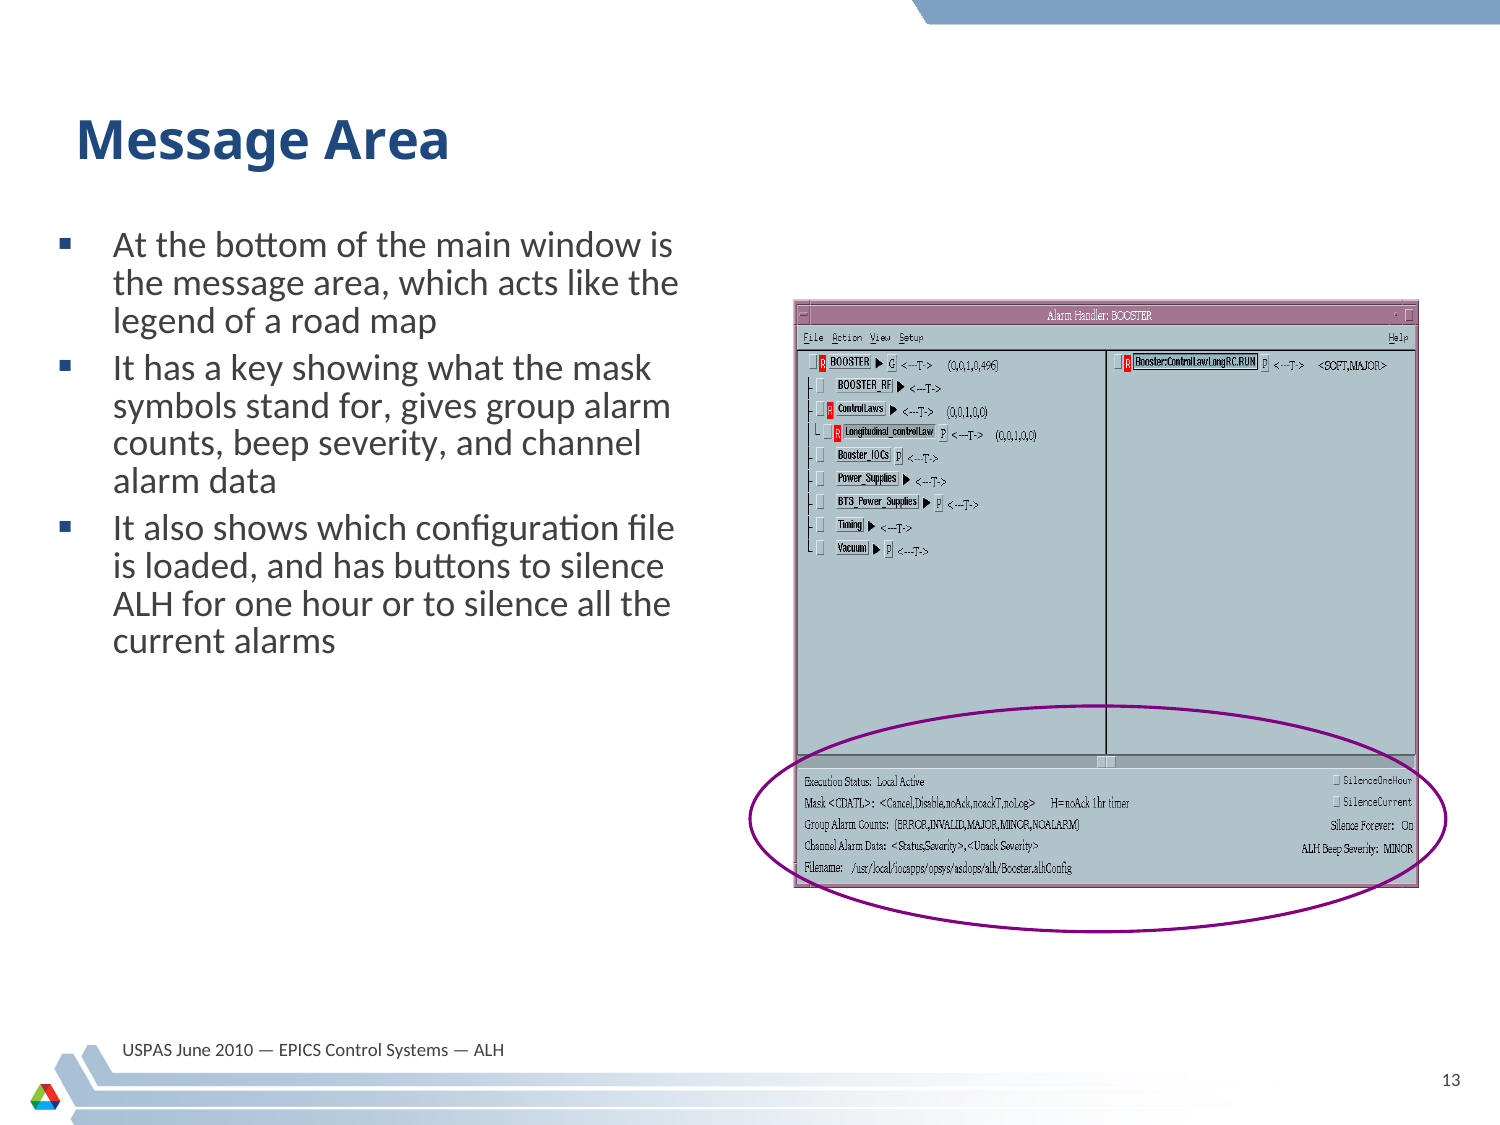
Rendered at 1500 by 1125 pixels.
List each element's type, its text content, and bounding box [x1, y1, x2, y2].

picture [1380, 866, 1419, 888]
picture [0, 0, 1500, 26]
picture [793, 708, 1419, 888]
picture [793, 299, 1419, 772]
picture [793, 876, 816, 888]
picture [0, 1037, 1500, 1125]
title Message Area [75, 45, 1426, 233]
list At the bottom of the main window is the message area, which acts like the legend of a road map It has a key showing what the mask symbols stand for, gives group alarm counts, beep severity, and channel alarm data It also shows which configuration file is loaded, and has buttons to silence ALH for one hour or to silence all the current alarms [56, 229, 692, 858]
